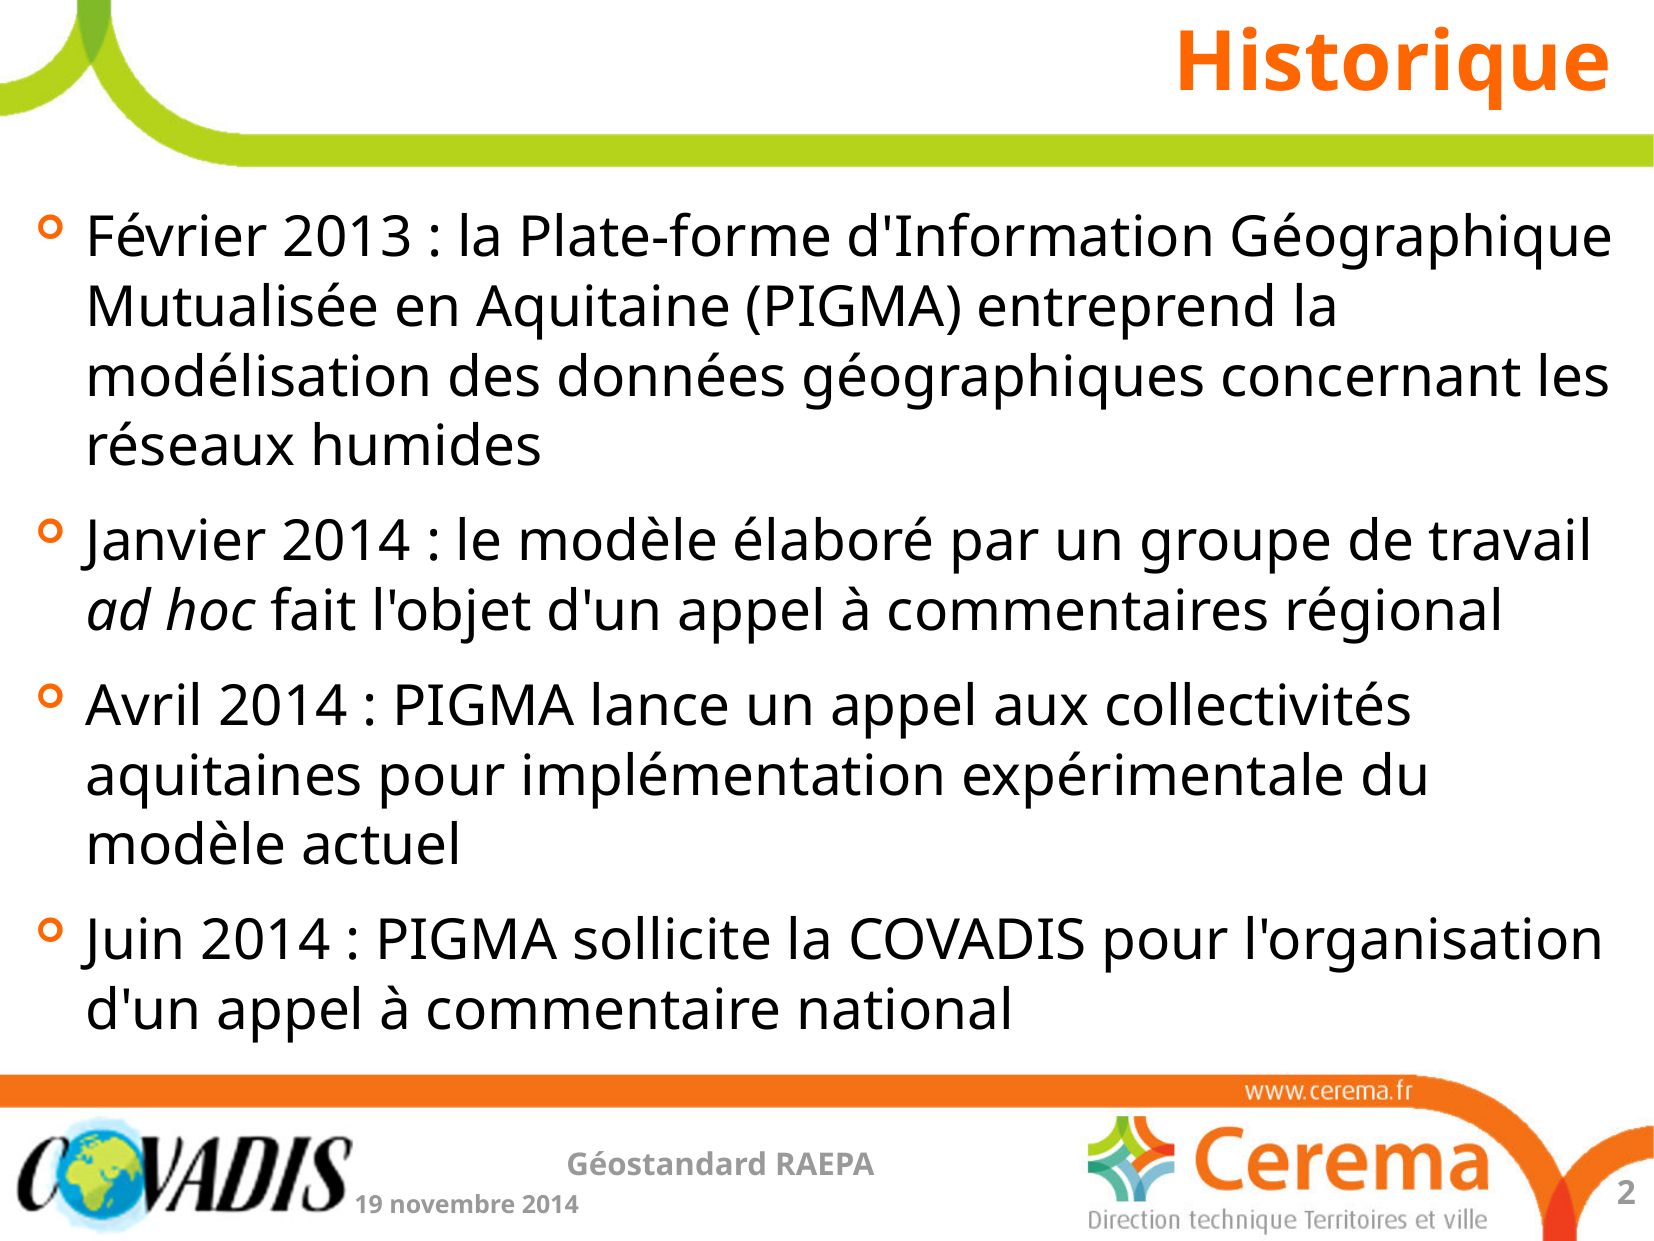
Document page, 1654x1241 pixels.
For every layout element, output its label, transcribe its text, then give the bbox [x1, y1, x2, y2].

list Février 2013 : la Plate-forme d'Information Géographique Mutualisée en Aquitaine (PIGMA) entreprend la modélisation des données géographiques concernant les réseaux humides Janvier 2014 : le modèle élaboré par un groupe de travail ad hoc fait l'objet d'un appel à commentaires régional Avril 2014 : PIGMA lance un appel aux collectivités aquitaines pour implémentation expérimentale du modèle actuel Juin 2014 : PIGMA sollicite la COVADIS pour l'organisation d'un appel à commentaire national [35, 200, 1619, 1052]
title Historique [177, 0, 1613, 172]
picture [0, 0, 1654, 1241]
